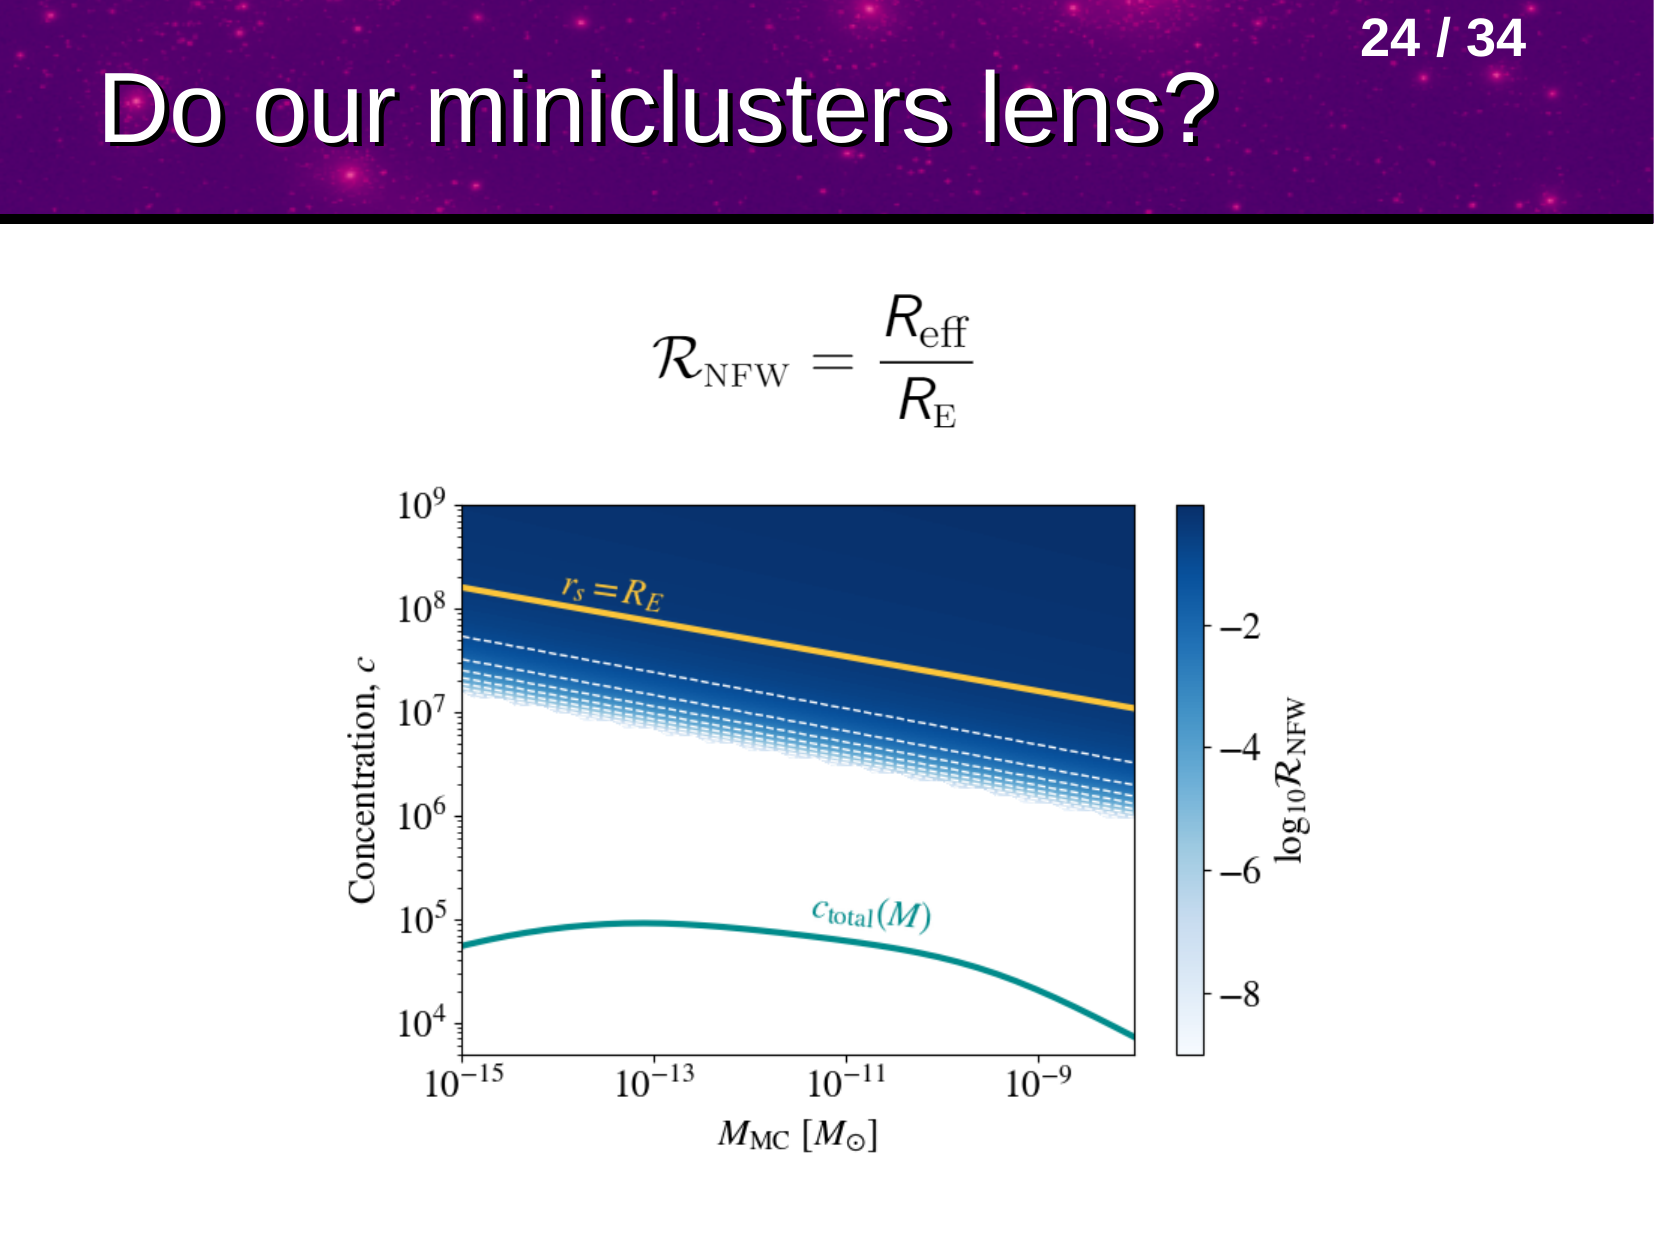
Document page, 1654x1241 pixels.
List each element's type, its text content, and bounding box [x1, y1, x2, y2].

text_box <number> / 34 [1345, 0, 1654, 77]
text_box Do our miniclusters lens? [82, 44, 1654, 283]
picture [0, 0, 1345, 214]
picture [307, 268, 1358, 1199]
